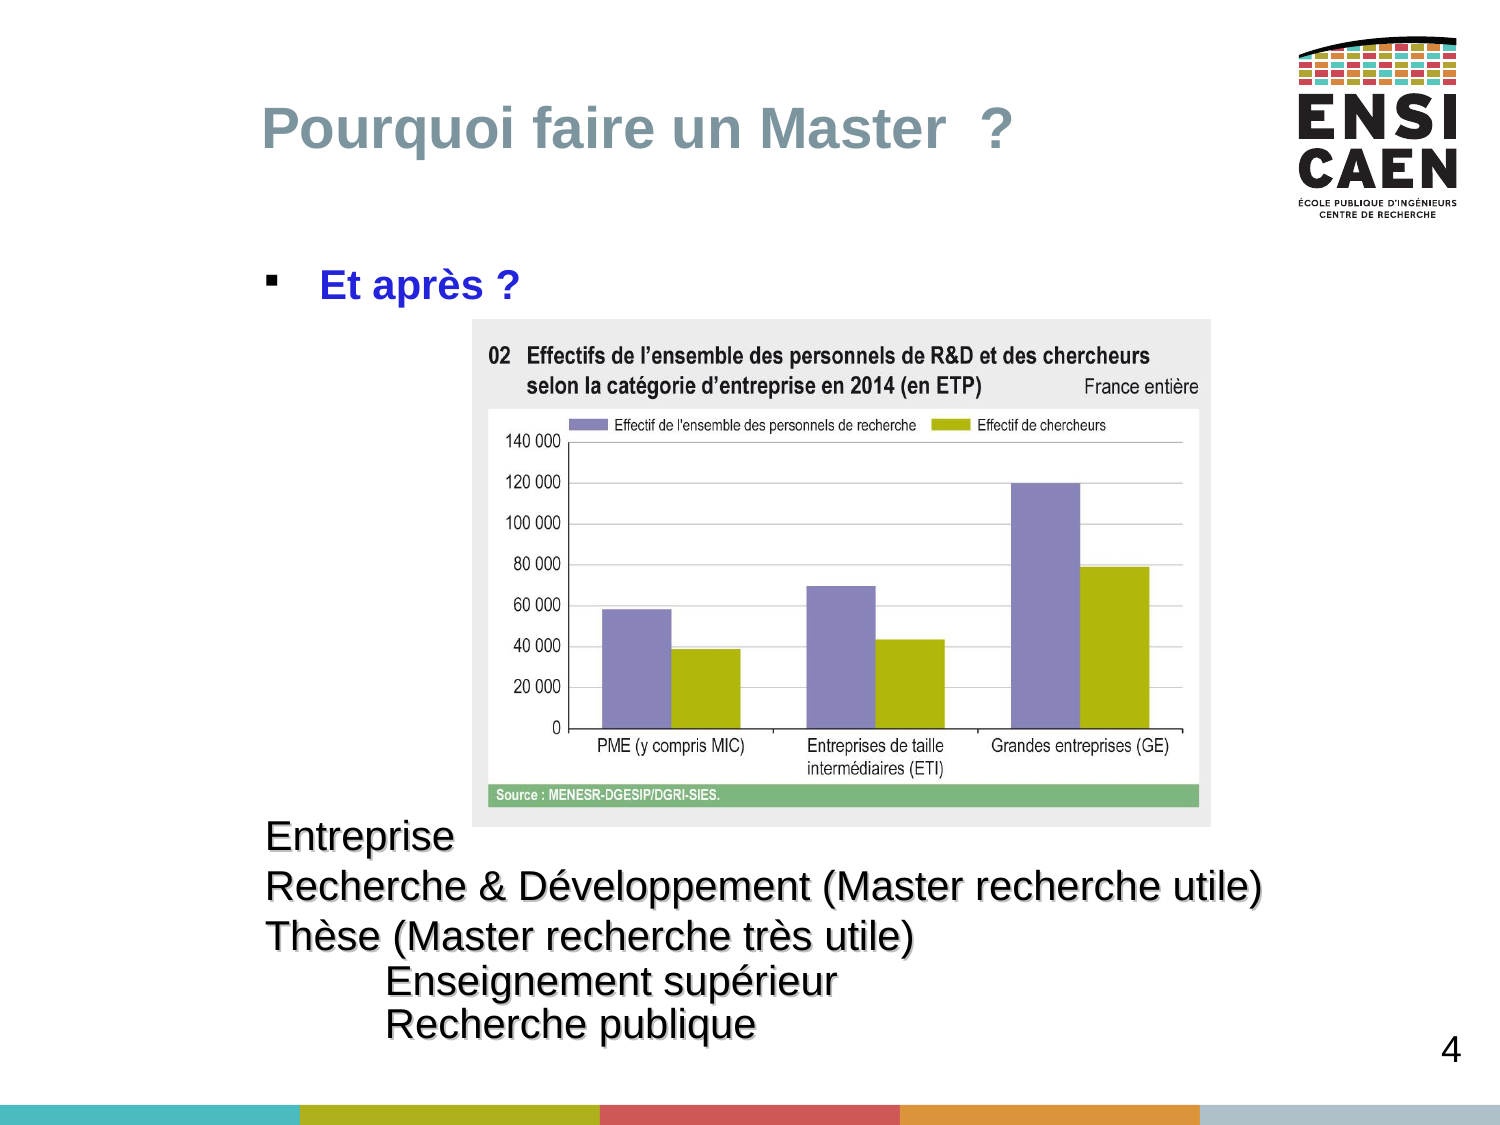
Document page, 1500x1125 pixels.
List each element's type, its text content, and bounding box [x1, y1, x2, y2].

title Pourquoi faire un Master ? [7, 82, 1270, 176]
list Et après ? Entreprise Recherche & Développement (Master recherche utile)‏ Thèse (Master recherche très utile)‏ Enseignement supérieur Recherche publique [249, 199, 1477, 1116]
picture [472, 319, 1211, 827]
